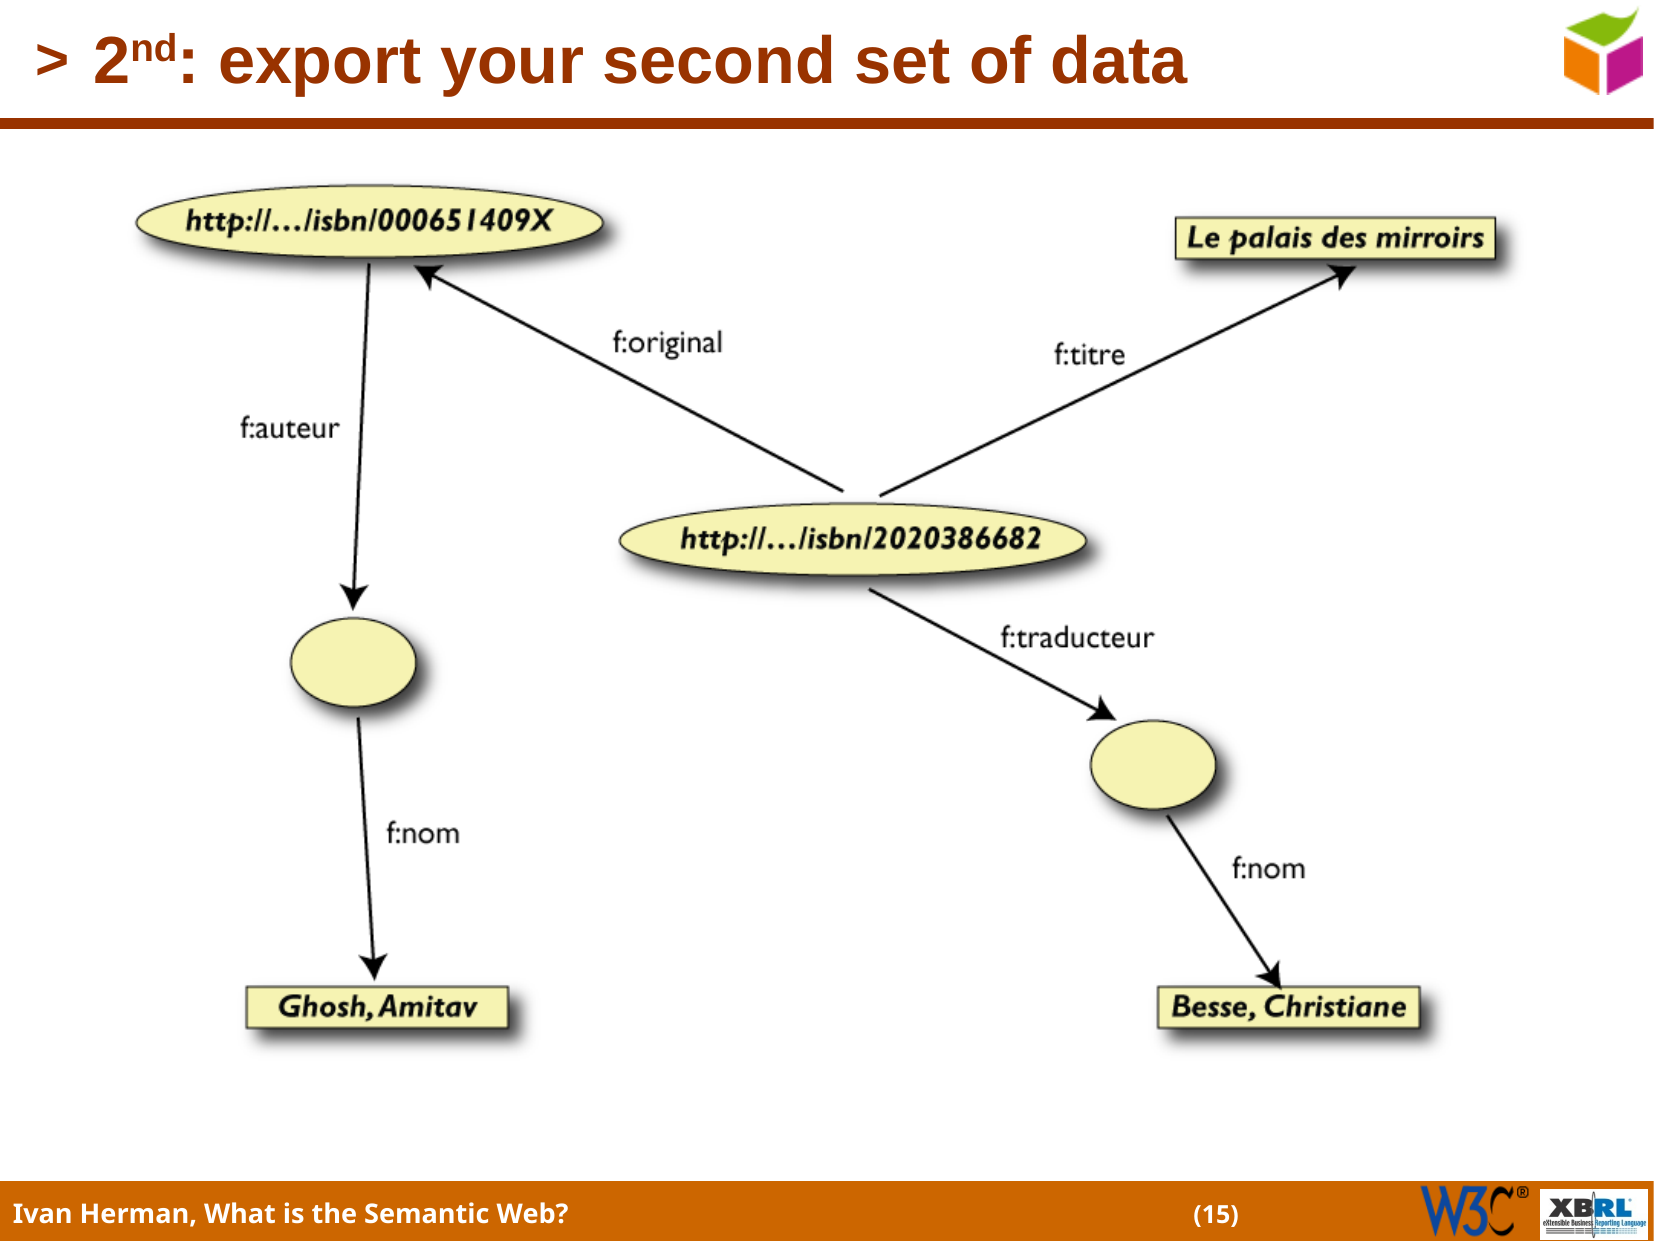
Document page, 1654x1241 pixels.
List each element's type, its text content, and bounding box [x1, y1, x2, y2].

picture [1417, 1183, 1533, 1240]
picture [1540, 1189, 1648, 1240]
picture [1564, 5, 1643, 95]
picture [123, 172, 1530, 1065]
title 2nd: export your second set of data [93, 0, 1493, 119]
